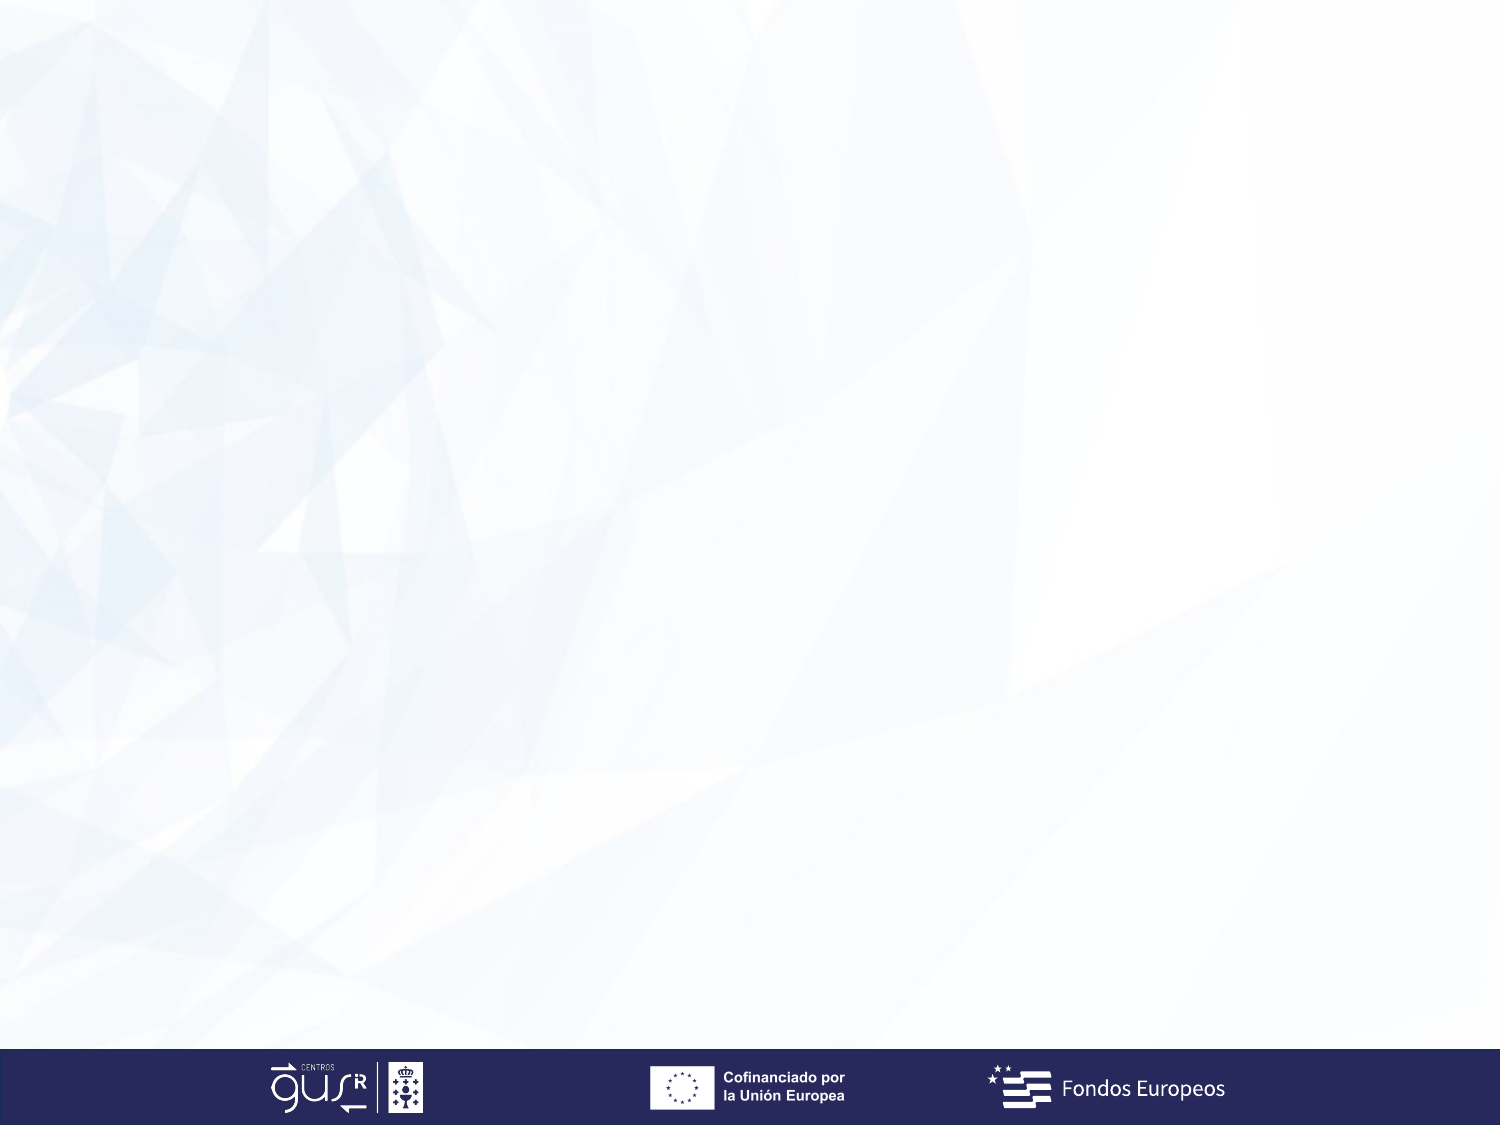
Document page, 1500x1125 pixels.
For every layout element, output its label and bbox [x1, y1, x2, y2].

picture [646, 1062, 854, 1113]
picture [271, 1062, 423, 1113]
picture [982, 1060, 1229, 1113]
text_box [0, 1050, 1500, 1125]
